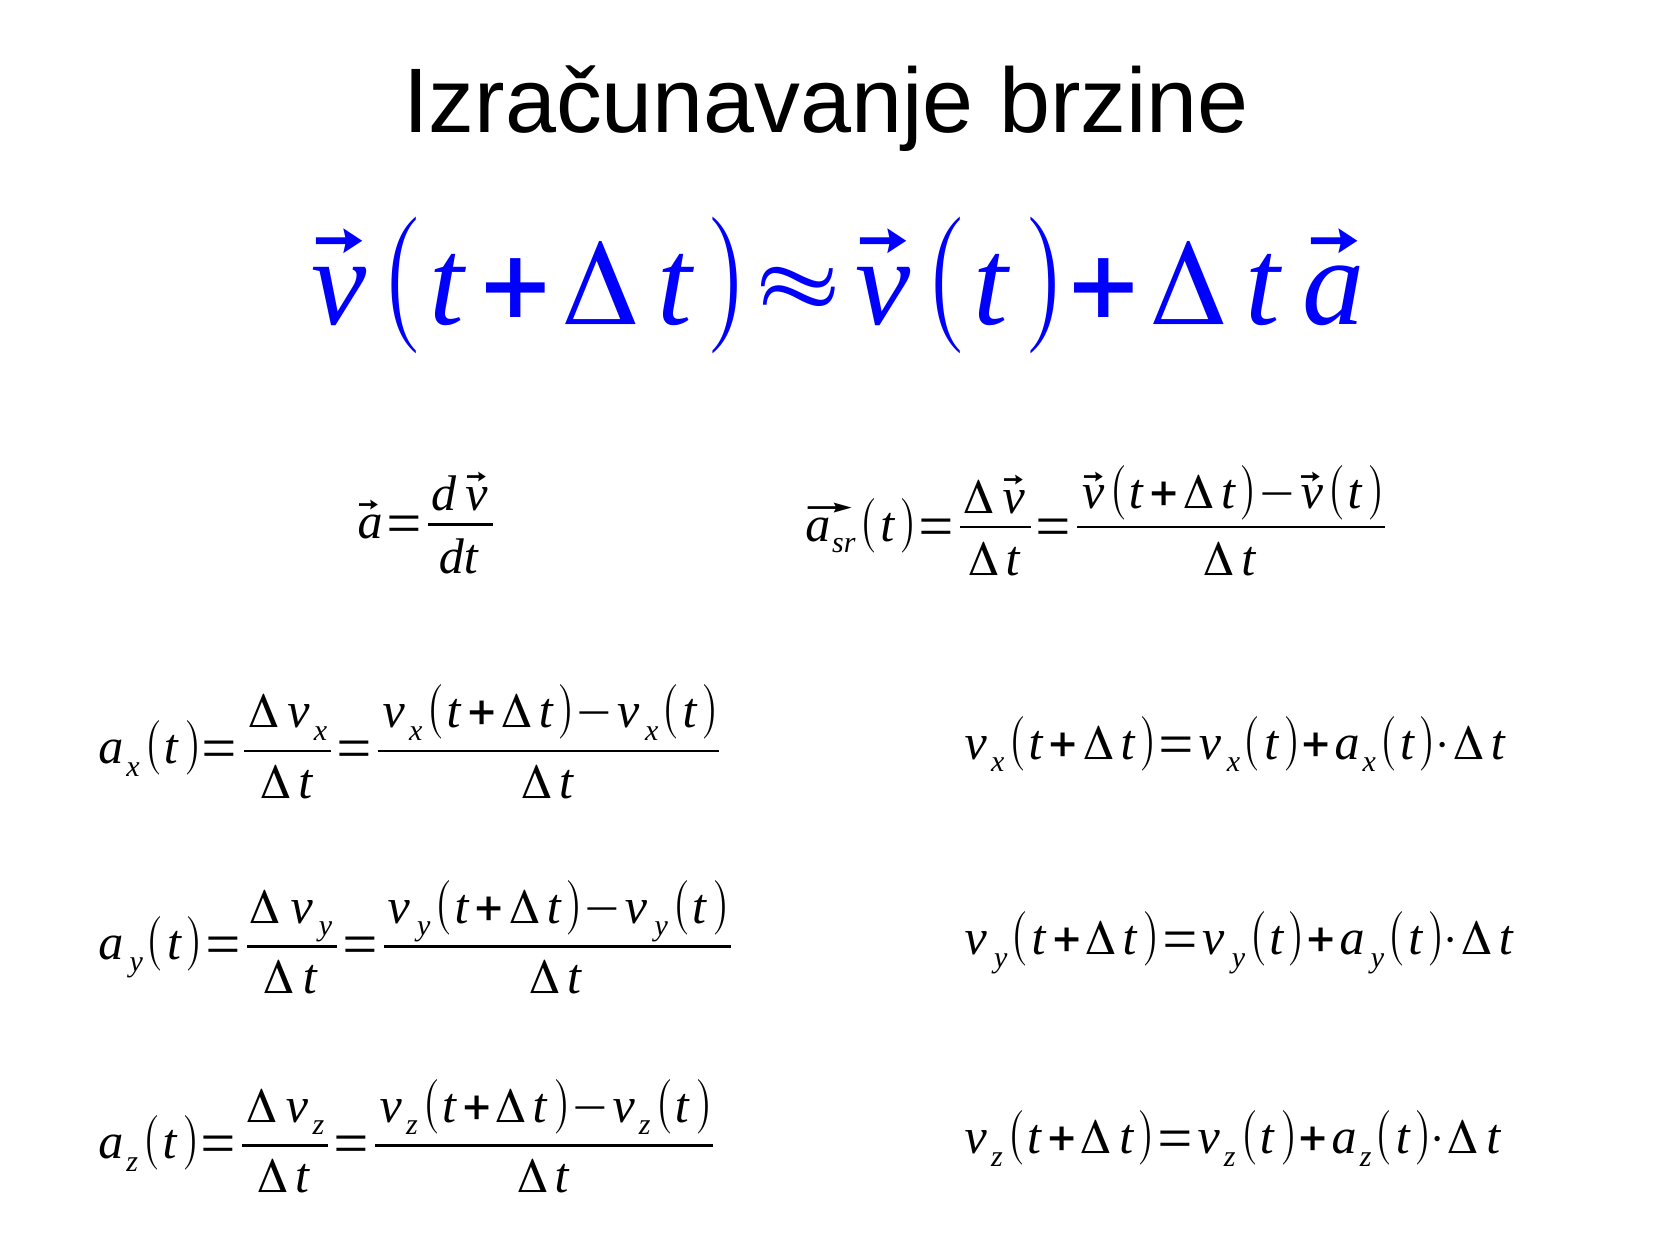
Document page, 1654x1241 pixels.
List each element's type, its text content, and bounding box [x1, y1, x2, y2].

chart [84, 682, 728, 810]
chart [956, 713, 1515, 778]
title Izračunavanje brzine [82, 48, 1571, 152]
chart [956, 1108, 1510, 1173]
chart [84, 1077, 722, 1204]
chart [84, 877, 739, 1005]
chart [956, 909, 1523, 974]
chart [349, 465, 502, 584]
chart [300, 211, 1374, 361]
chart [797, 463, 1394, 586]
